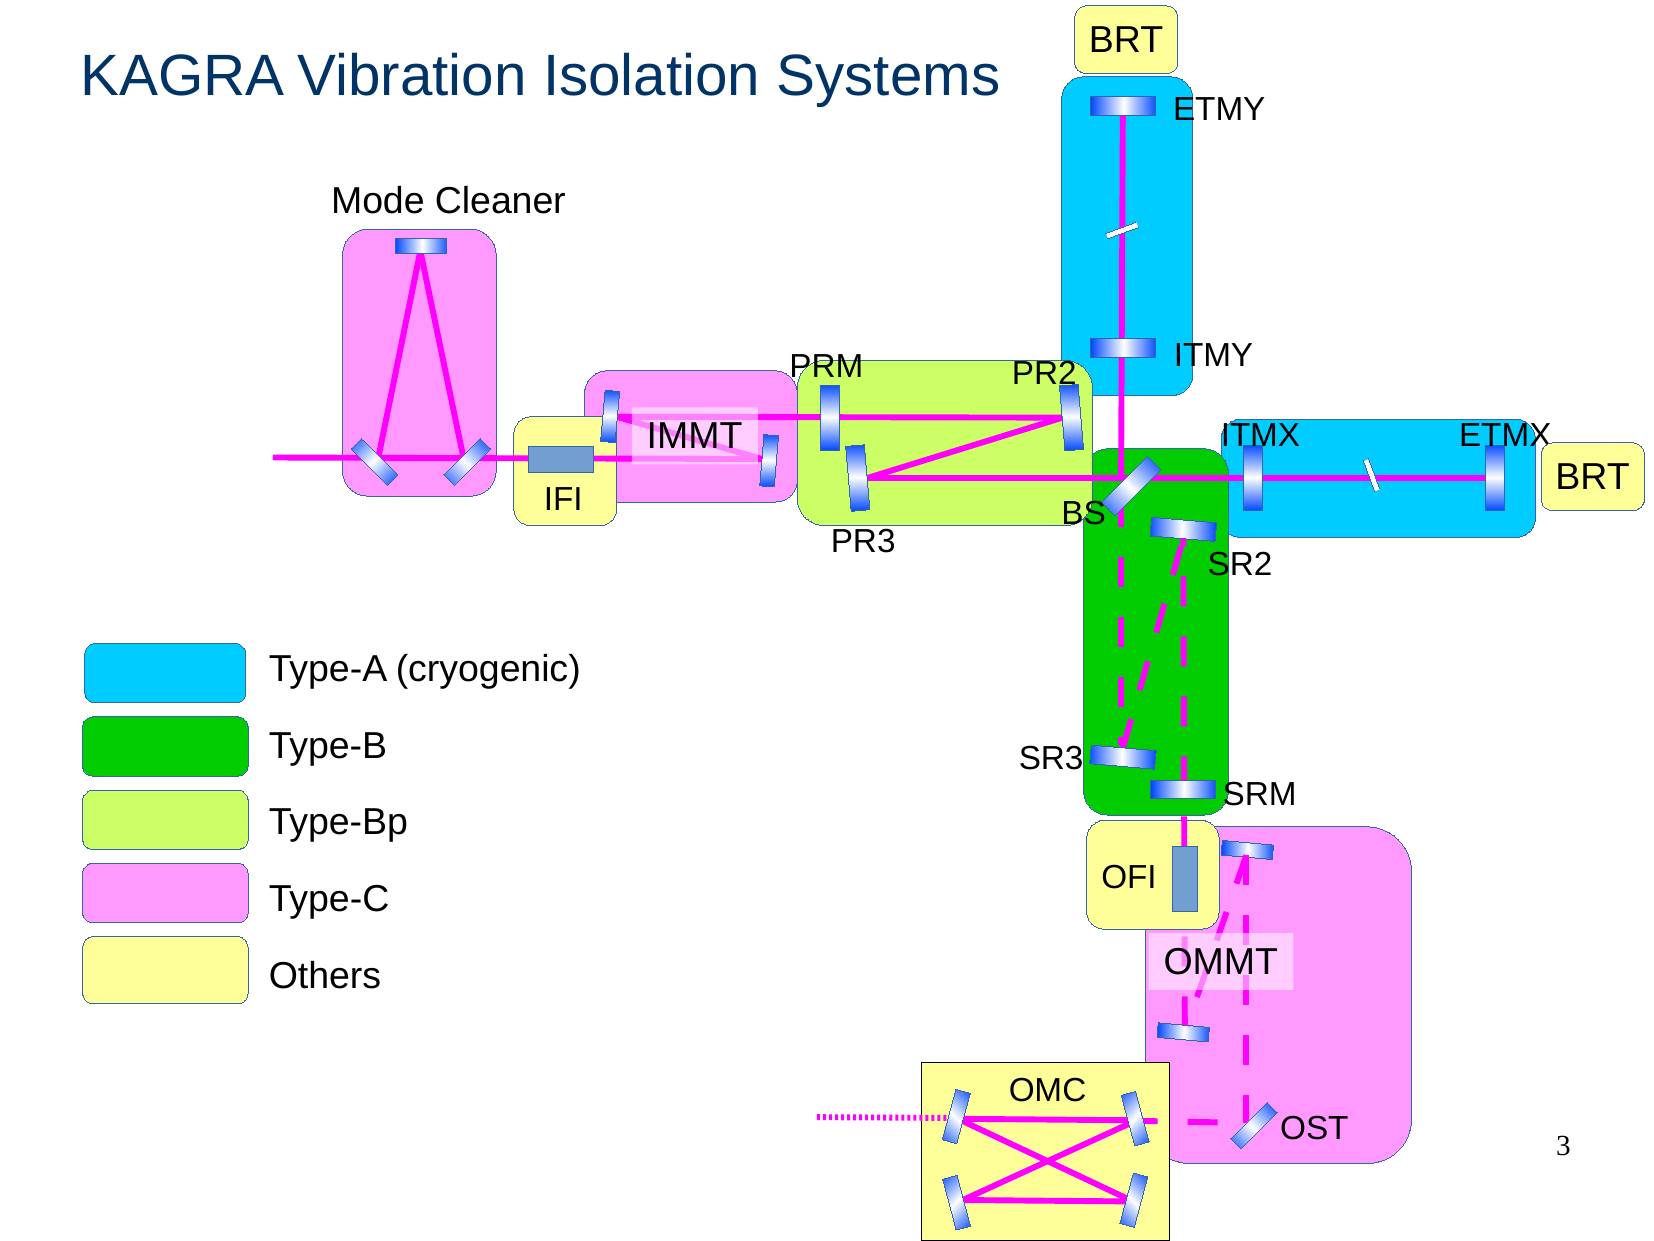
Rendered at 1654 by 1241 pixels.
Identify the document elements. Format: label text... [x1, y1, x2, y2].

text_box [84, 643, 246, 703]
text_box PRM [774, 340, 886, 393]
text_box BRT [1074, 5, 1178, 74]
text_box [921, 820, 1412, 1241]
text_box BS [1046, 487, 1121, 540]
text_box SR3 [1003, 732, 1099, 785]
text_box SR2 [1192, 538, 1291, 591]
text_box [342, 230, 497, 497]
text_box IMMT [631, 407, 758, 465]
text_box [82, 936, 249, 1004]
text_box PR3 [816, 515, 911, 568]
text_box KAGRA Vibration Isolation Systems [66, 35, 1016, 116]
text_box Mode Cleaner [316, 172, 581, 230]
text_box OFI [1086, 851, 1190, 904]
text_box OMC [993, 1064, 1102, 1117]
text_box ITMX [1206, 408, 1316, 461]
text_box ITMY [1159, 328, 1274, 381]
text_box [82, 716, 249, 777]
text_box [82, 790, 249, 850]
text_box SRM [1207, 768, 1312, 821]
text_box [1061, 76, 1193, 396]
text_box Type-C [253, 870, 405, 928]
text_box Type-Bp [254, 793, 423, 851]
text_box Type-A (cryogenic) [253, 639, 596, 697]
text_box Others [253, 947, 397, 1004]
text_box BRT [1541, 442, 1645, 511]
text_box [82, 863, 249, 923]
text_box ETMX [1444, 408, 1567, 461]
text_box [513, 360, 1536, 816]
text_box OST [1265, 1102, 1369, 1155]
text_box IFI [529, 473, 632, 526]
text_box Type-B [254, 716, 403, 774]
text_box PR2 [997, 347, 1097, 400]
text_box OMMT [1148, 933, 1294, 990]
text_box ETMY [1158, 82, 1281, 135]
